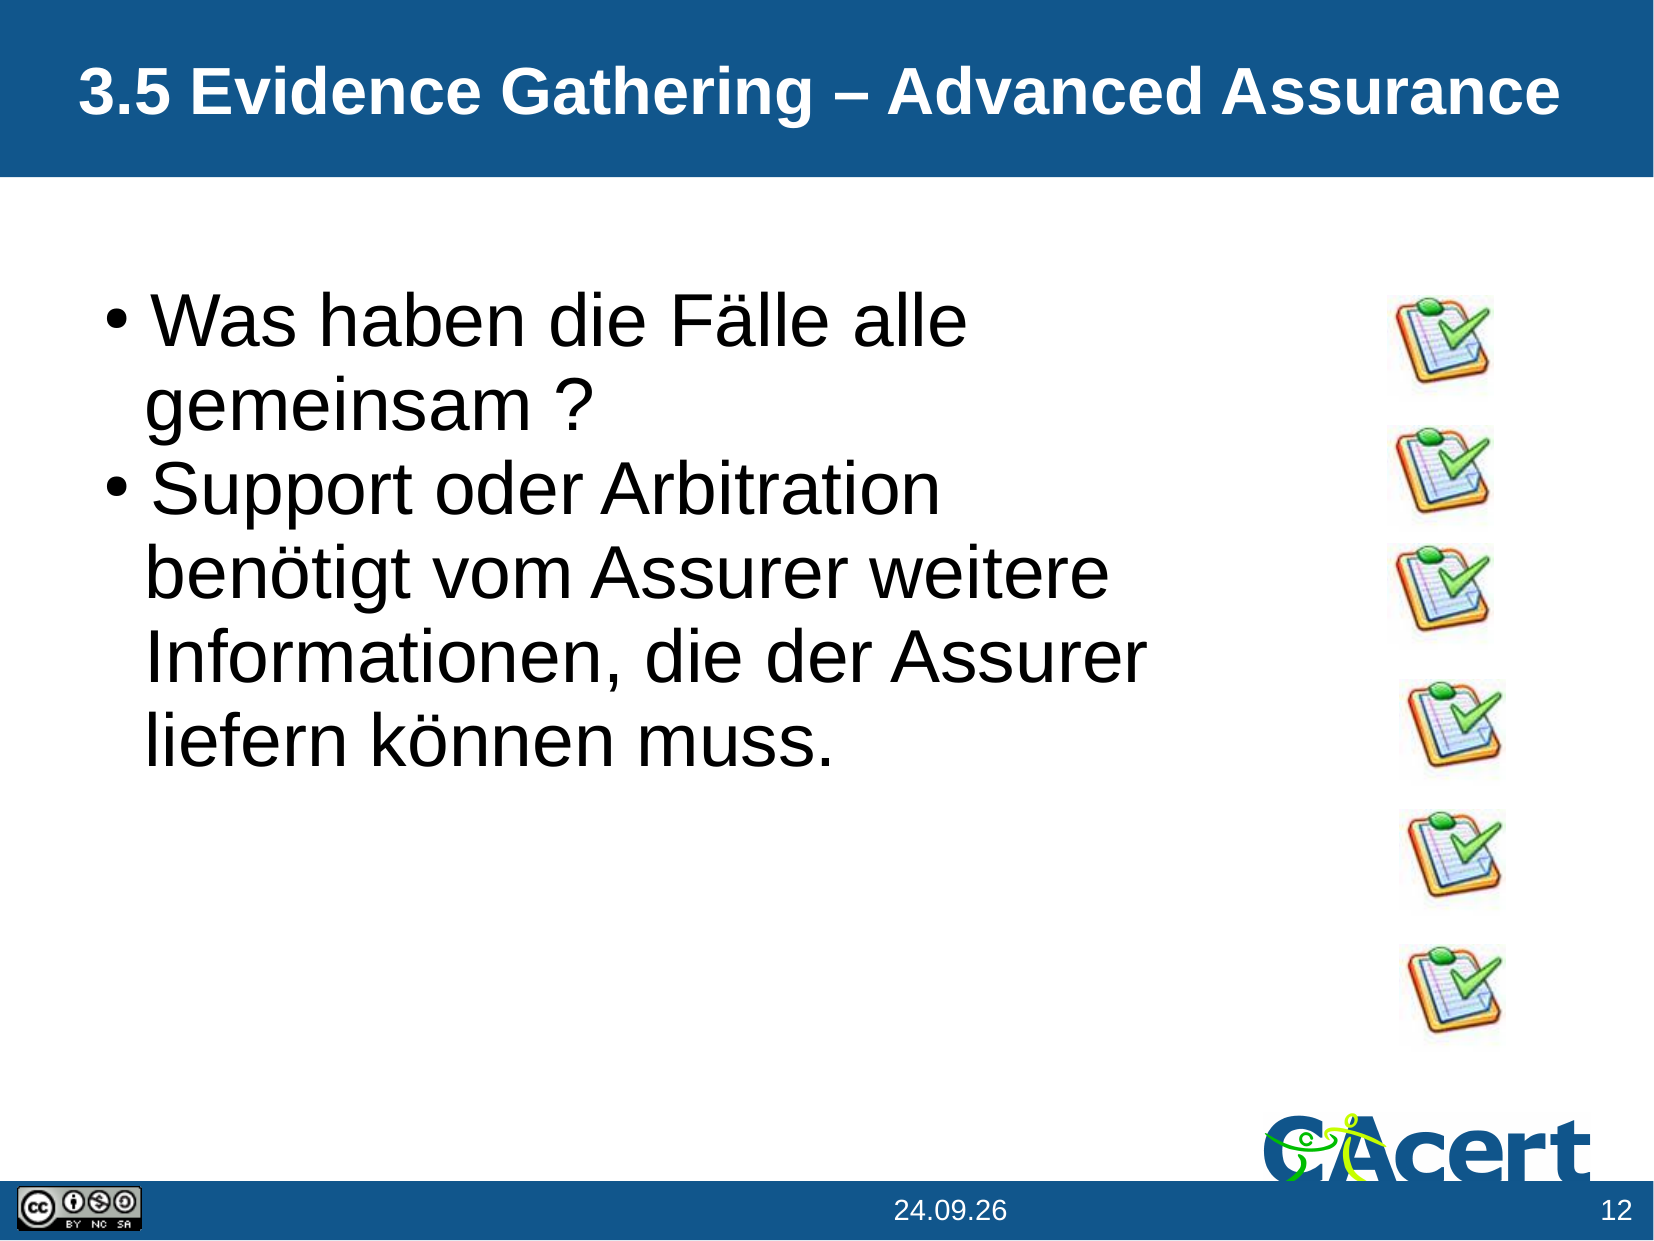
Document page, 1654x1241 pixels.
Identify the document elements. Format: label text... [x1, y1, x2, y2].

picture [1387, 543, 1494, 650]
title 3.5 Evidence Gathering – Advanced Assurance [76, 17, 1565, 166]
picture [1263, 1112, 1591, 1181]
picture [1399, 944, 1506, 1052]
picture [1387, 425, 1494, 532]
picture [1399, 679, 1506, 786]
picture [1399, 809, 1506, 916]
picture [17, 1186, 142, 1231]
text_box Was haben die Fälle alle gemeinsam ? Support oder Arbitration benötigt vom Assurer weitere Informationen, die der Assurer liefern können muss. [88, 270, 1165, 790]
picture [1387, 295, 1494, 402]
